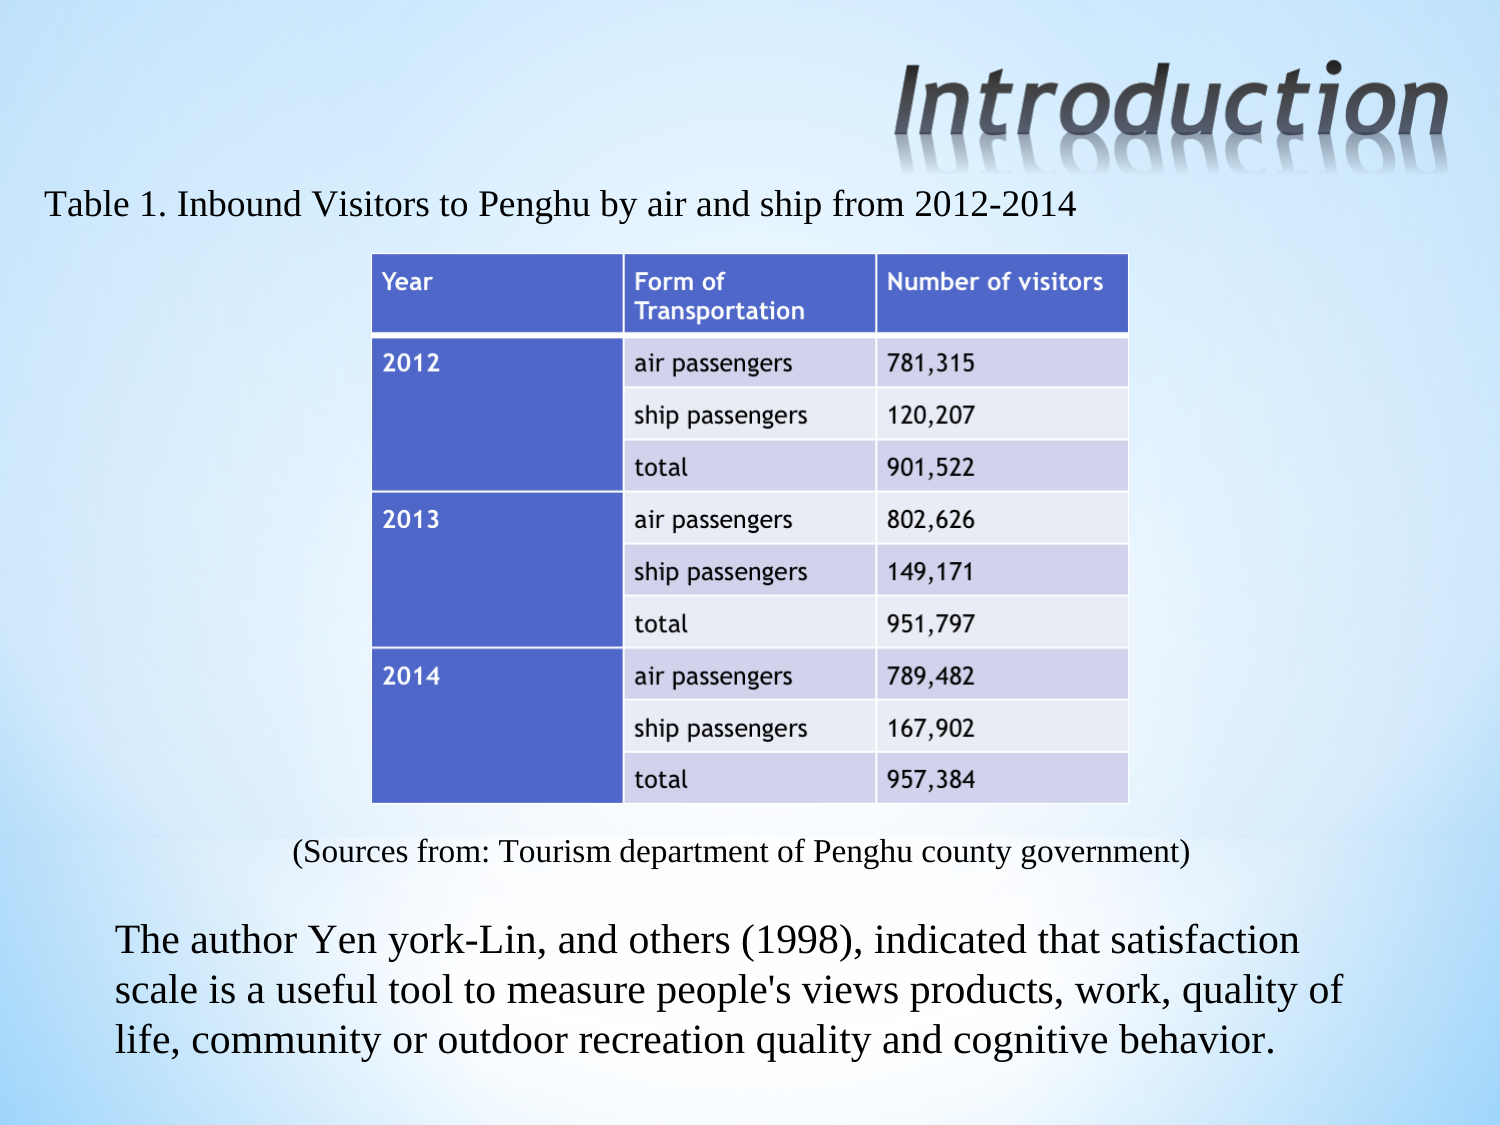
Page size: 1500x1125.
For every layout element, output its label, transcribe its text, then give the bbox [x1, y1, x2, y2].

picture [0, 0, 1500, 1125]
text_box Table 1. Inbound Visitors to Penghu by air and ship from 2012-2014 [29, 171, 1400, 232]
text_box (Sources from: Tourism department of Penghu county government) [277, 821, 1223, 877]
text_box The author Yen york-Lin, and others (1998), indicated that satisfaction scale is a useful tool to measure people's views products, work, quality of life, community or outdoor recreation quality and cognitive behavior. [100, 903, 1400, 1070]
